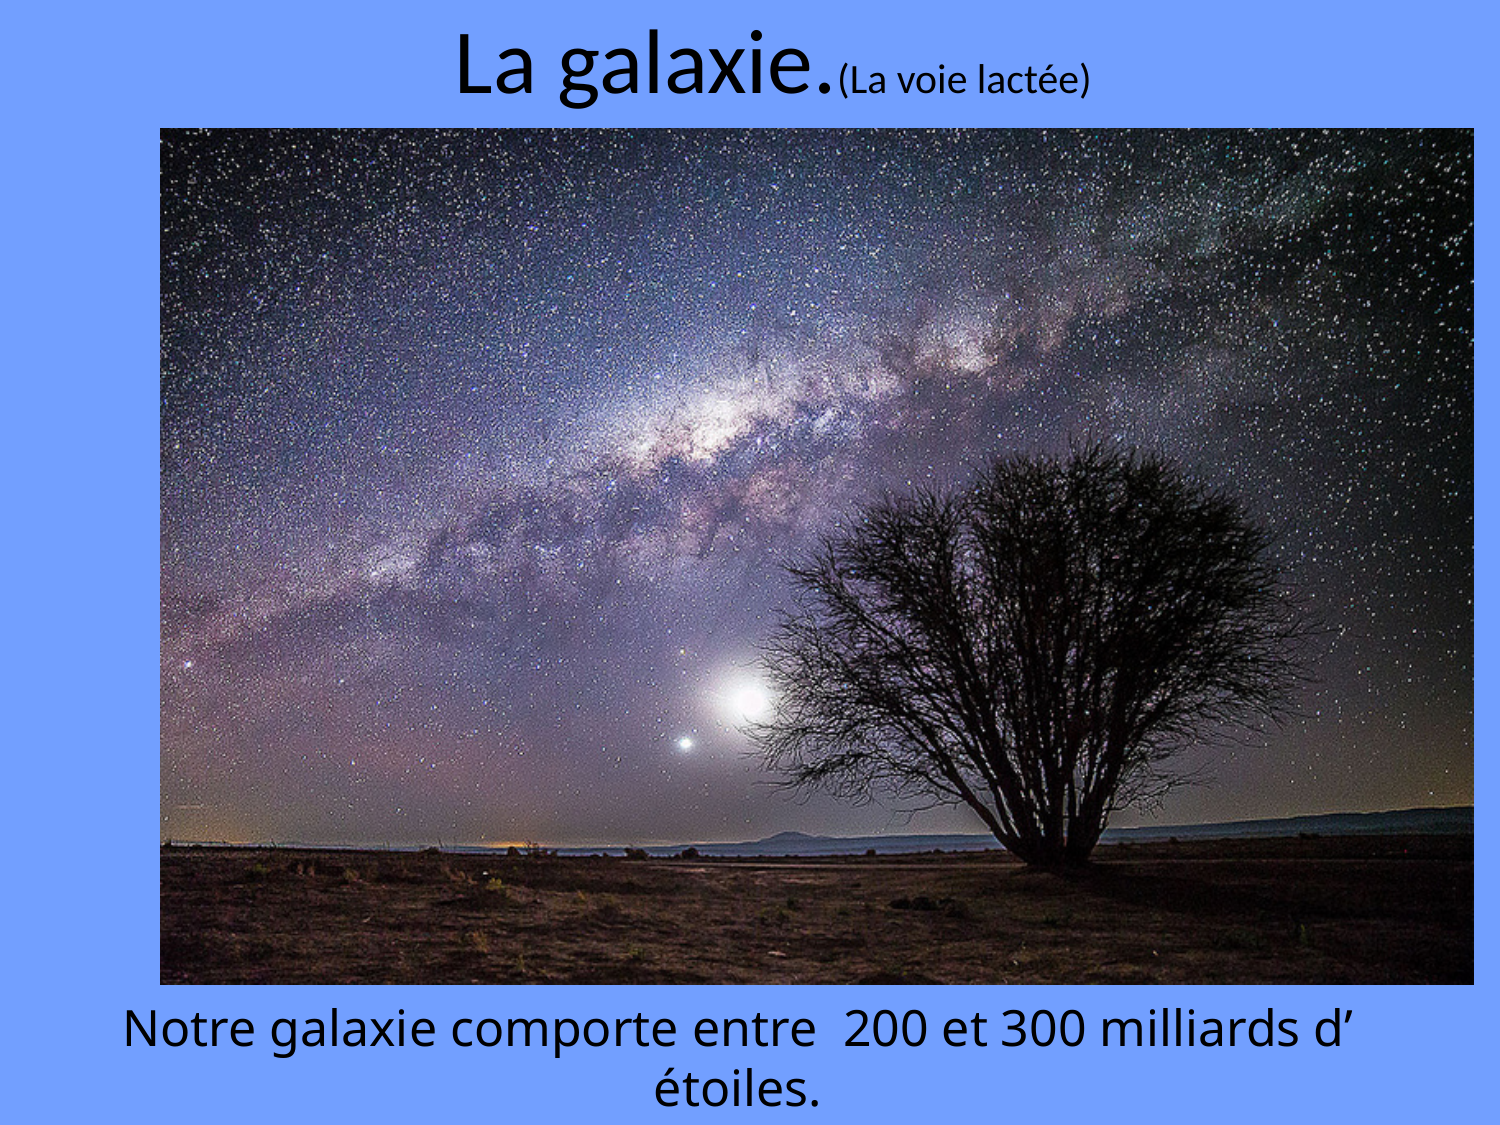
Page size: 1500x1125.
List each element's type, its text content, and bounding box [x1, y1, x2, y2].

text_box Notre galaxie comporte entre 200 et 300 milliards d’ étoiles. [93, 988, 1383, 1124]
picture [160, 128, 1474, 985]
text_box La galaxie.(La voie lactée) [433, 0, 1114, 128]
